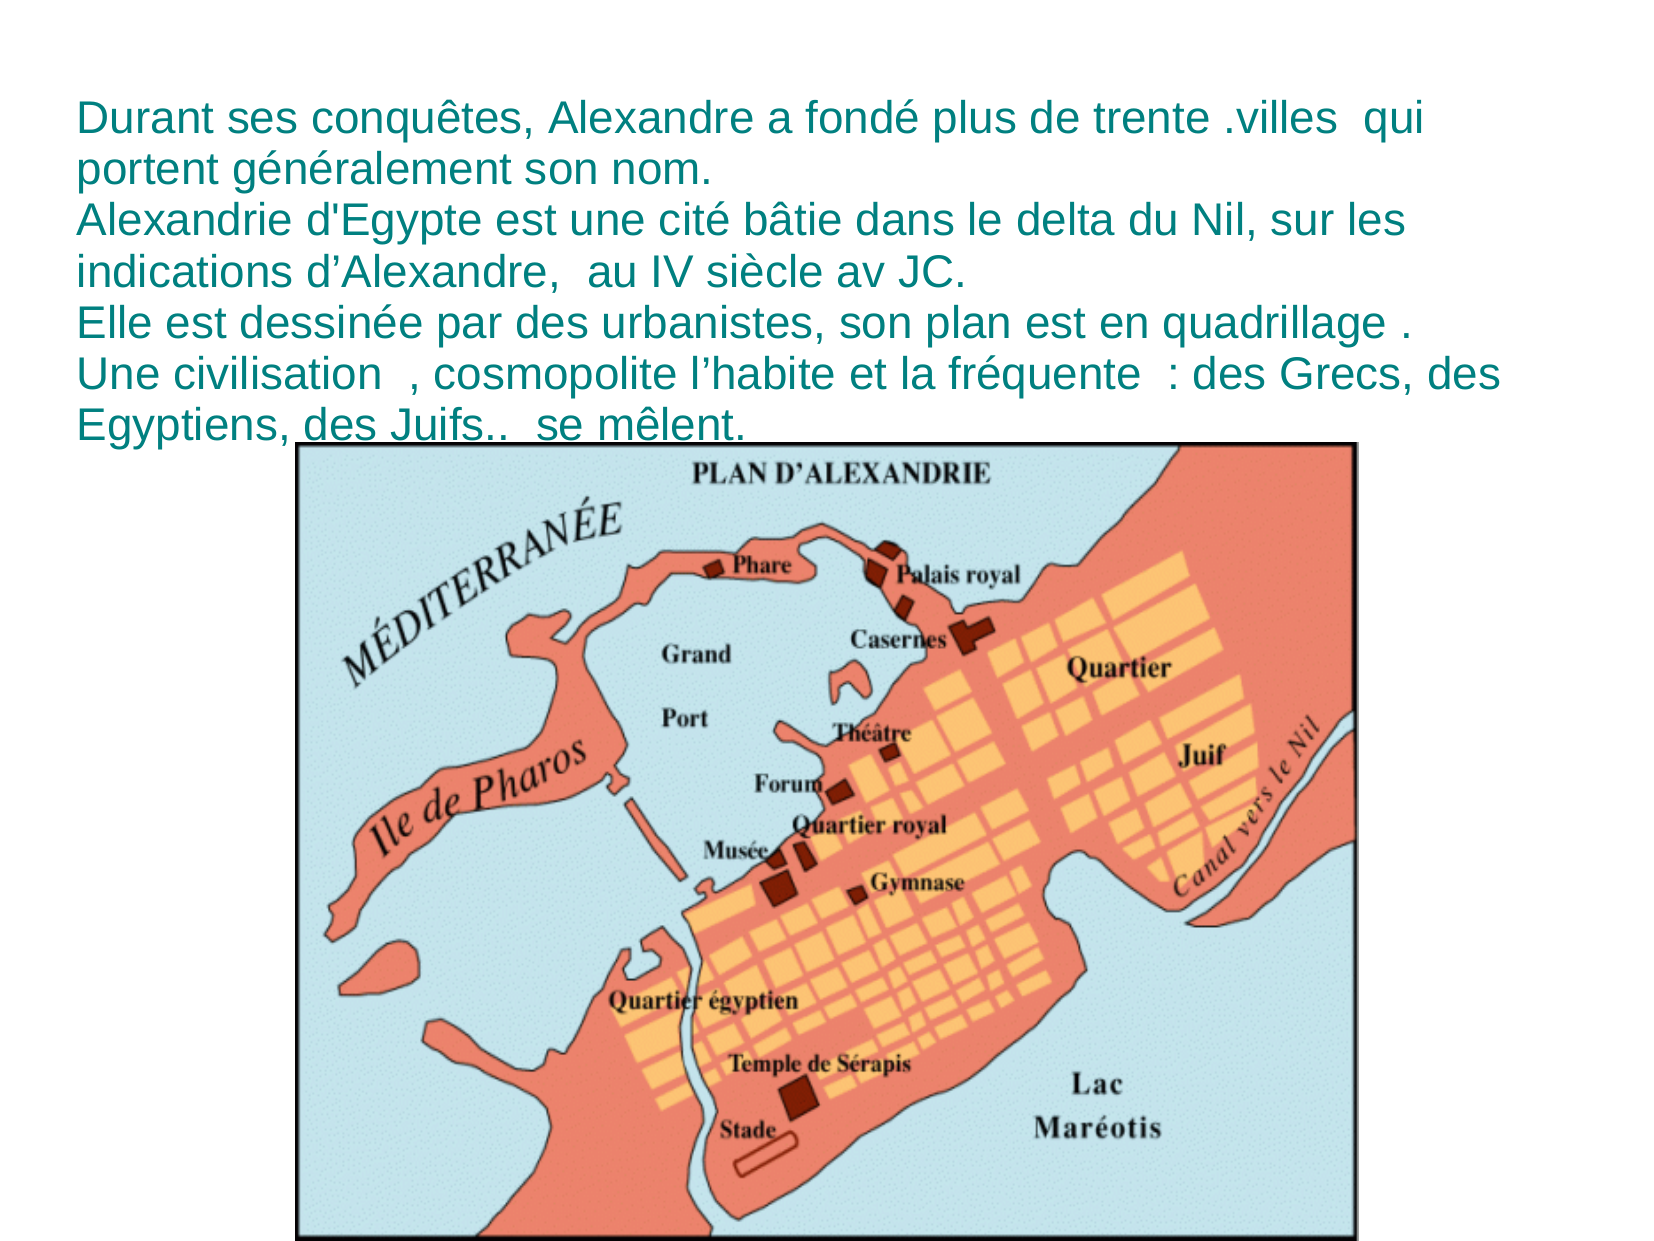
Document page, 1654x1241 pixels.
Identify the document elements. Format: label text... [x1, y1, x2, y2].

picture [295, 450, 1359, 1241]
title Durant ses conquêtes, Alexandre a fondé plus de trente .villes qui portent généralement son nom. Alexandrie d'Egypte est une cité bâtie dans le delta du Nil, sur les indications d’Alexandre, au IV siècle av JC. Elle est dessinée par des urbanistes, son plan est en quadrillage . Une civilisation , cosmopolite l’habite et la fréquente : des Grecs, des Egyptiens, des Juifs.. se mêlent. [76, 92, 1565, 450]
